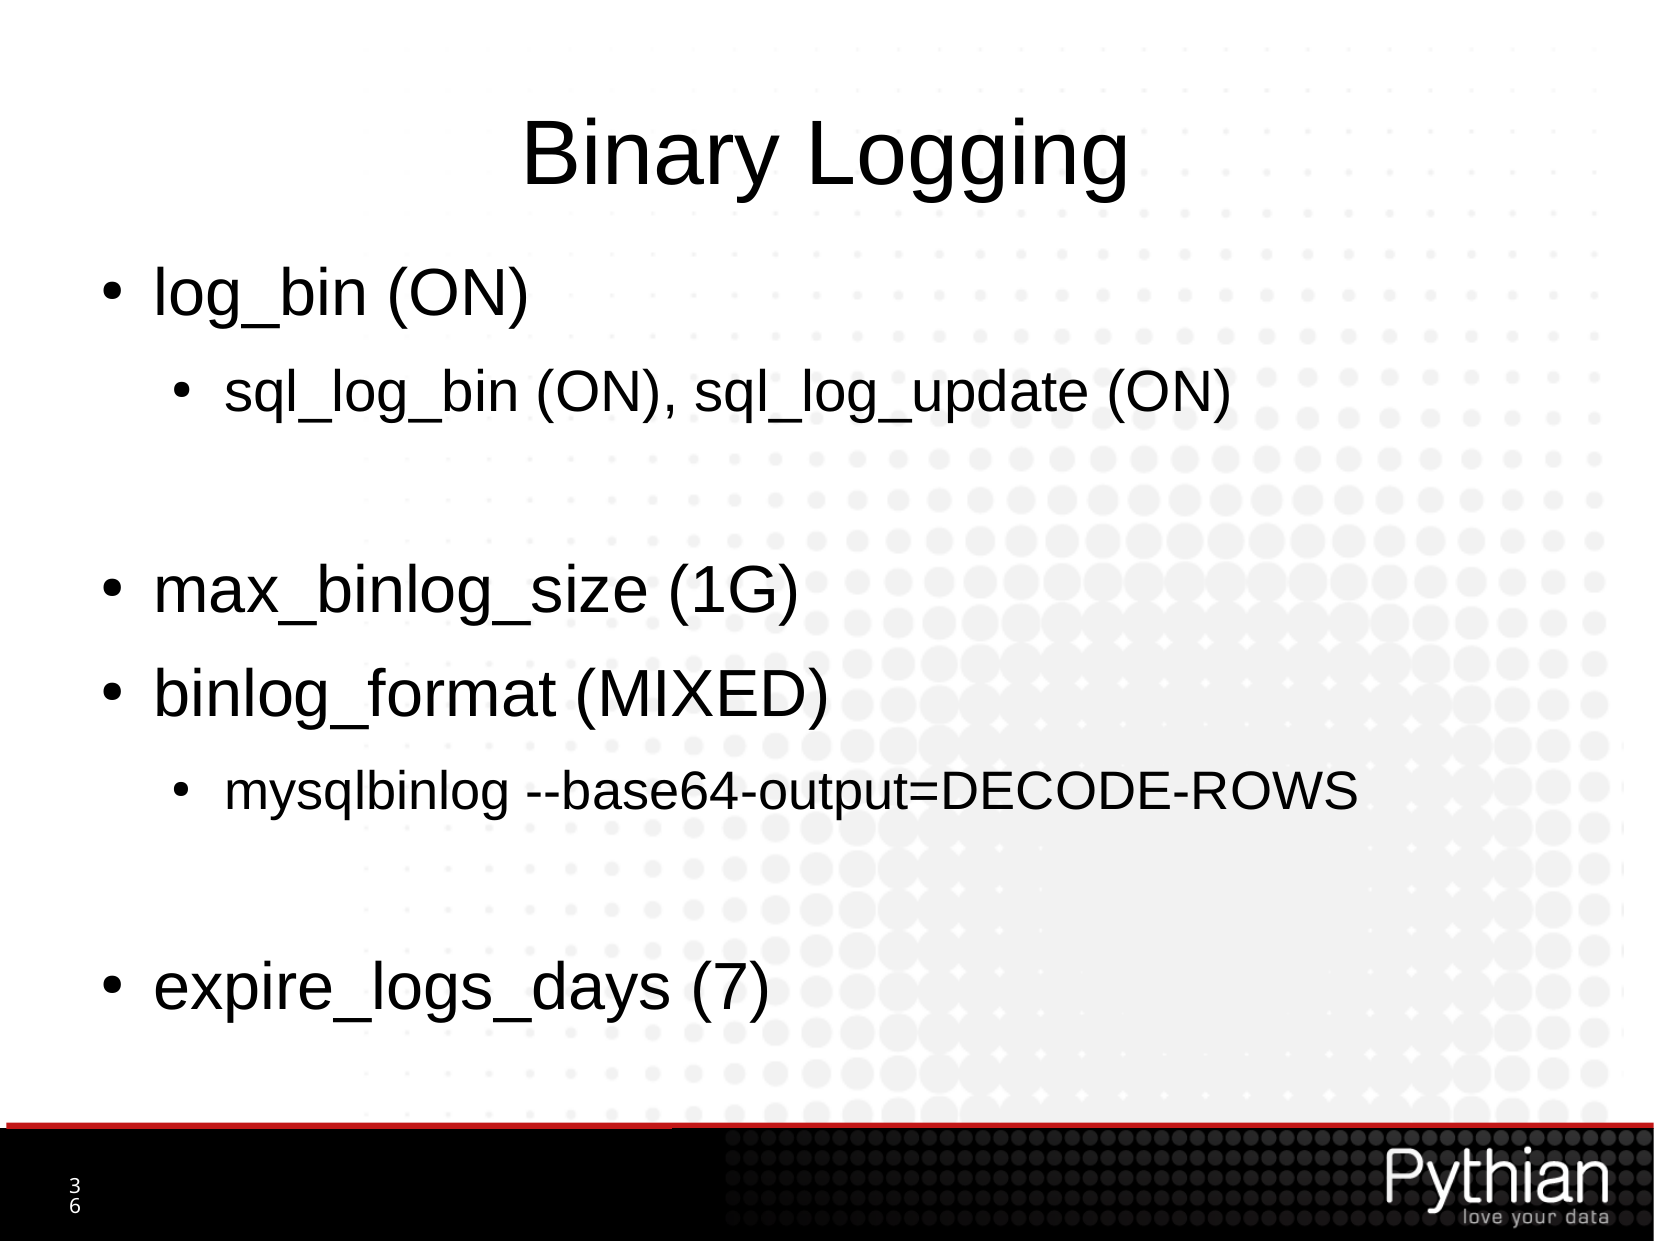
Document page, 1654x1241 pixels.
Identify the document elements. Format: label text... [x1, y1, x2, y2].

picture [355, 46, 1624, 1122]
title Binary Logging [82, 49, 1571, 254]
list log_bin (ON) sql_log_bin (ON), sql_log_update (ON) max_binlog_size (1G) binlog_format (MIXED) mysqlbinlog --base64-output=DECODE-ROWS expire_logs_days (7) [82, 254, 1571, 1241]
picture [1571, 1128, 1654, 1241]
